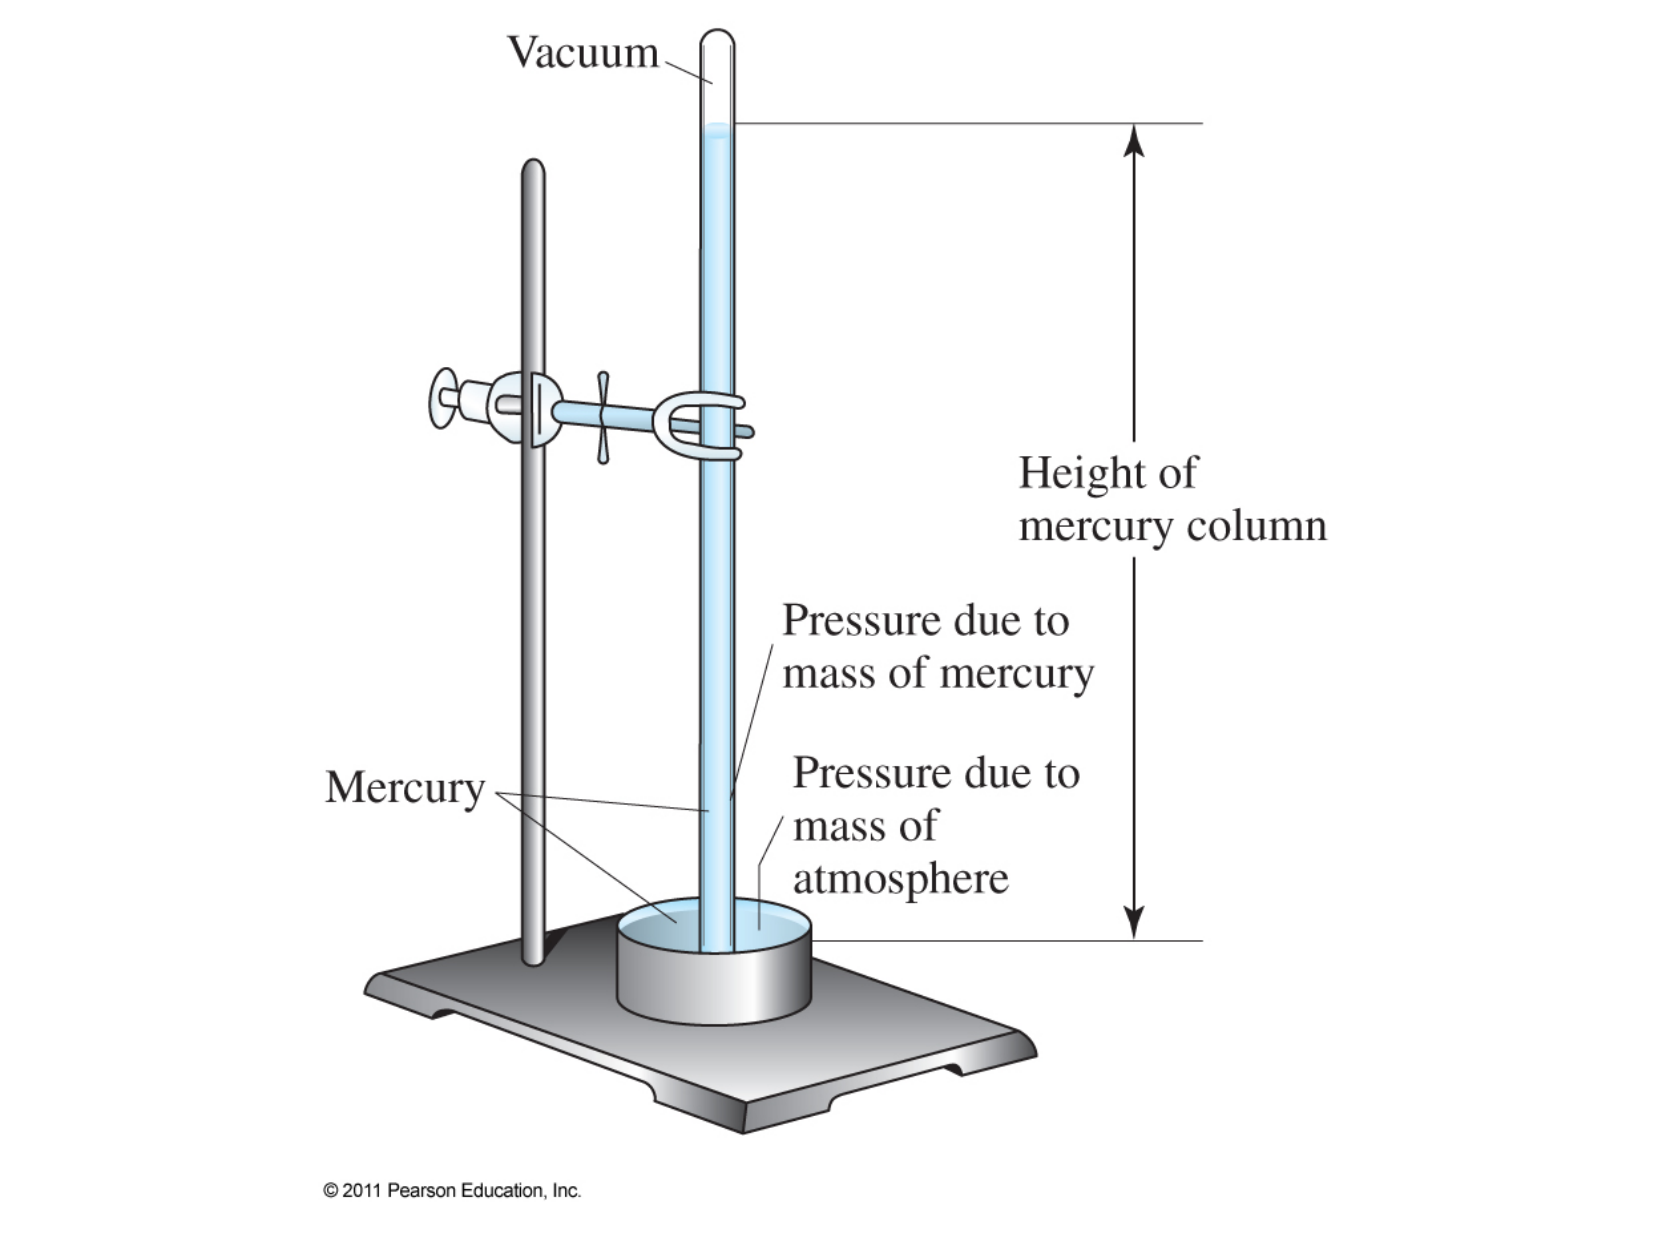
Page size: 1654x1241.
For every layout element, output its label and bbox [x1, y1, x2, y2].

picture [298, 0, 1355, 1241]
